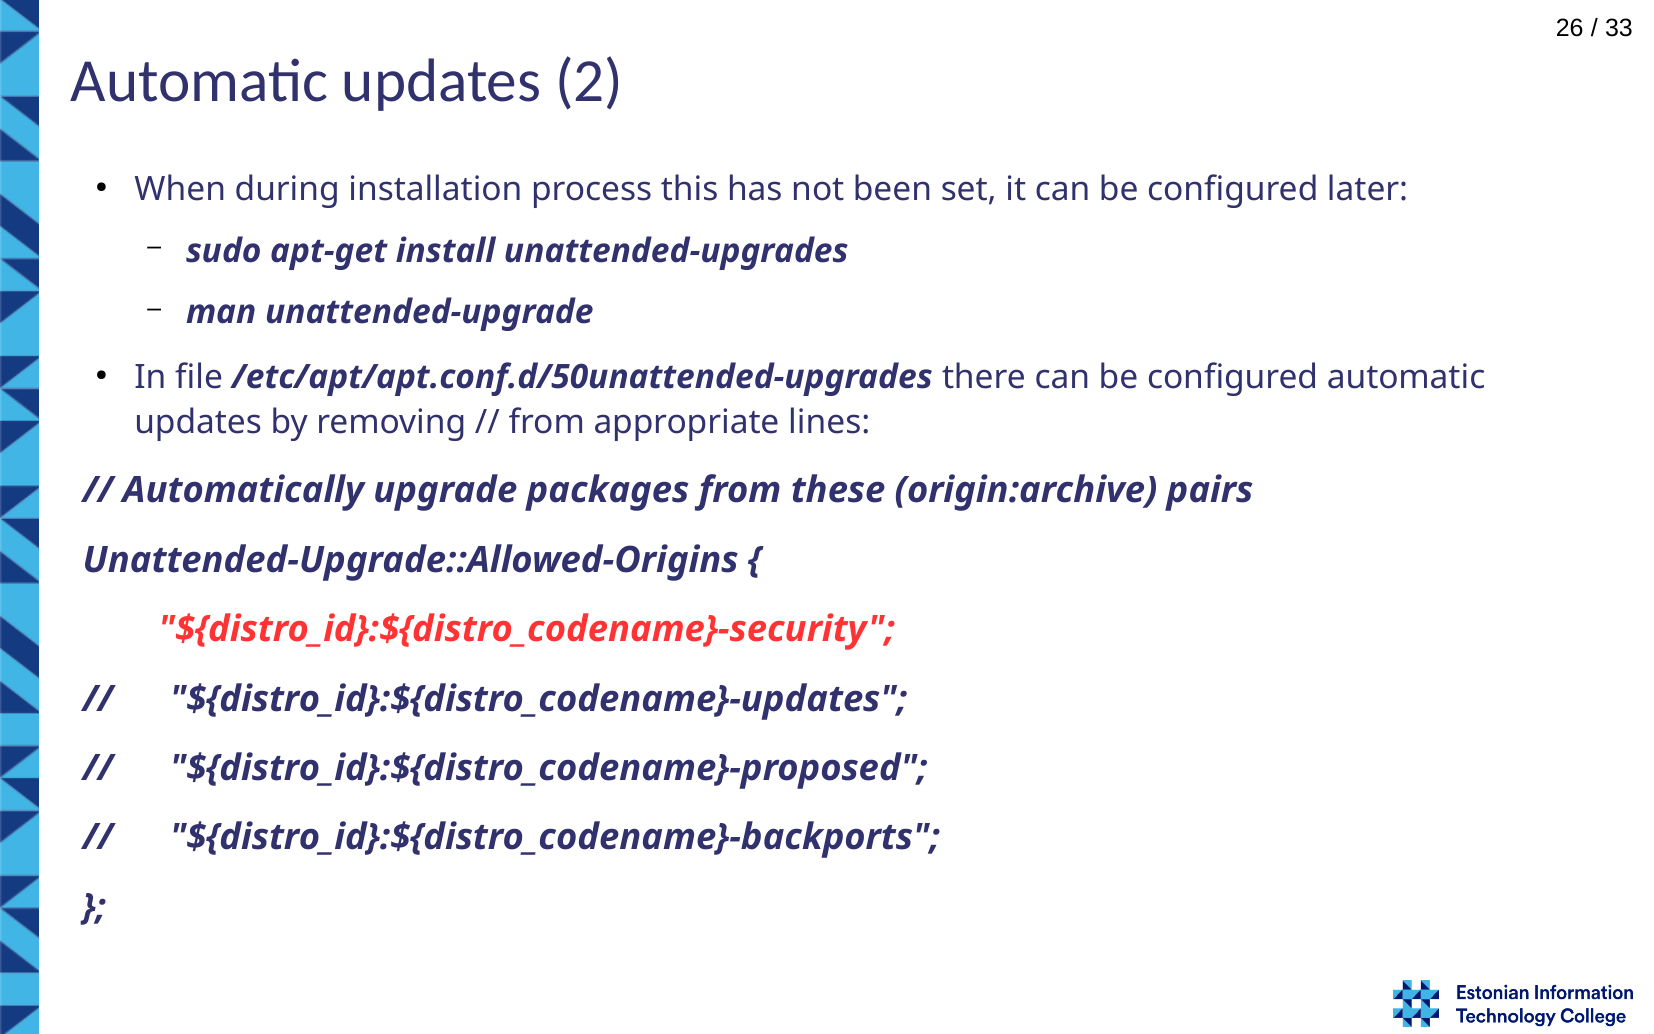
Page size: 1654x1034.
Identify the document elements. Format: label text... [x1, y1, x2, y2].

title Automatic updates (2) [70, 41, 1630, 130]
list When during installation process this has not been set, it can be configured later: sudo apt-get install unattended-upgrades man unattended-upgrade In file /etc/apt/apt.conf.d/50unattended-upgrades there can be configured automatic updates by removing // from appropriate lines: // Automatically upgrade packages from these (origin:archive) pairs Unattended-Upgrade::Allowed-Origins { "${distro_id}:${distro_codename}-security"; // "${distro_id}:${distro_codename}-updates"; // "${distro_id}:${distro_codename}-proposed"; // "${distro_id}:${distro_codename}-backports"; }; [82, 165, 1538, 933]
picture [1393, 980, 1633, 1027]
